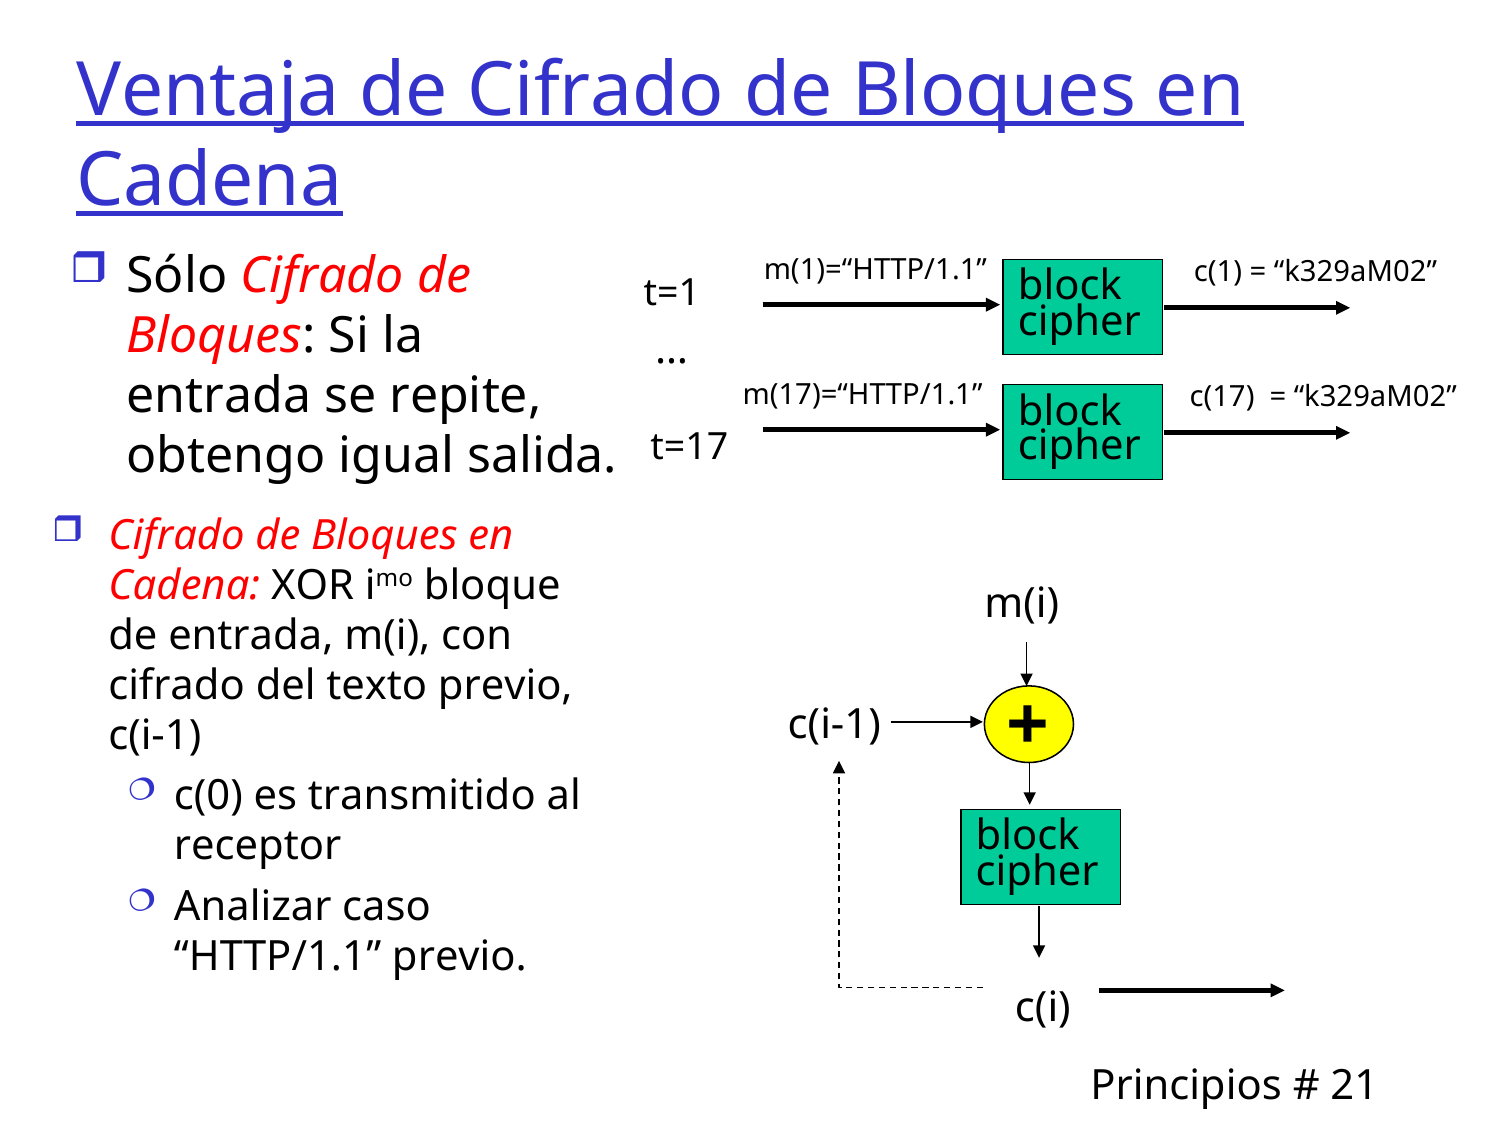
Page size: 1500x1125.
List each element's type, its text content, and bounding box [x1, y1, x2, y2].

text_box + [992, 667, 1065, 774]
list Sólo Cifrado de Bloques: Si la entrada se repite, obtengo igual salida. [55, 235, 636, 521]
text_box t=1 [628, 259, 715, 321]
text_box Cifrado de Bloques en Cadena: XOR imo bloque de entrada, m(i), con cifrado del texto previo, c(i-1) c(0) es transmitido al receptor Analizar caso “HTTP/1.1” previo. [37, 499, 633, 1071]
text_box [1065, 701, 1074, 747]
text_box m(1)=“HTTP/1.1” [748, 242, 1003, 294]
title Ventaja de Cifrado de Bloques en Cadena [61, 32, 1362, 229]
text_box c(1) = “k329aM02” [1179, 244, 1453, 295]
text_box c(i-1) [772, 688, 896, 755]
text_box … [640, 314, 704, 381]
text_box m(17)=“HTTP/1.1” [727, 367, 998, 419]
text_box c(i) [1000, 972, 1086, 1038]
text_box t=17 [635, 414, 744, 475]
text_box block cipher [1003, 384, 1163, 480]
text_box c(17) = “k329aM02” [1174, 369, 1473, 420]
text_box block cipher [1003, 259, 1163, 355]
text_box [984, 702, 992, 746]
text_box block cipher [960, 809, 1121, 905]
text_box m(i) [969, 568, 1074, 634]
